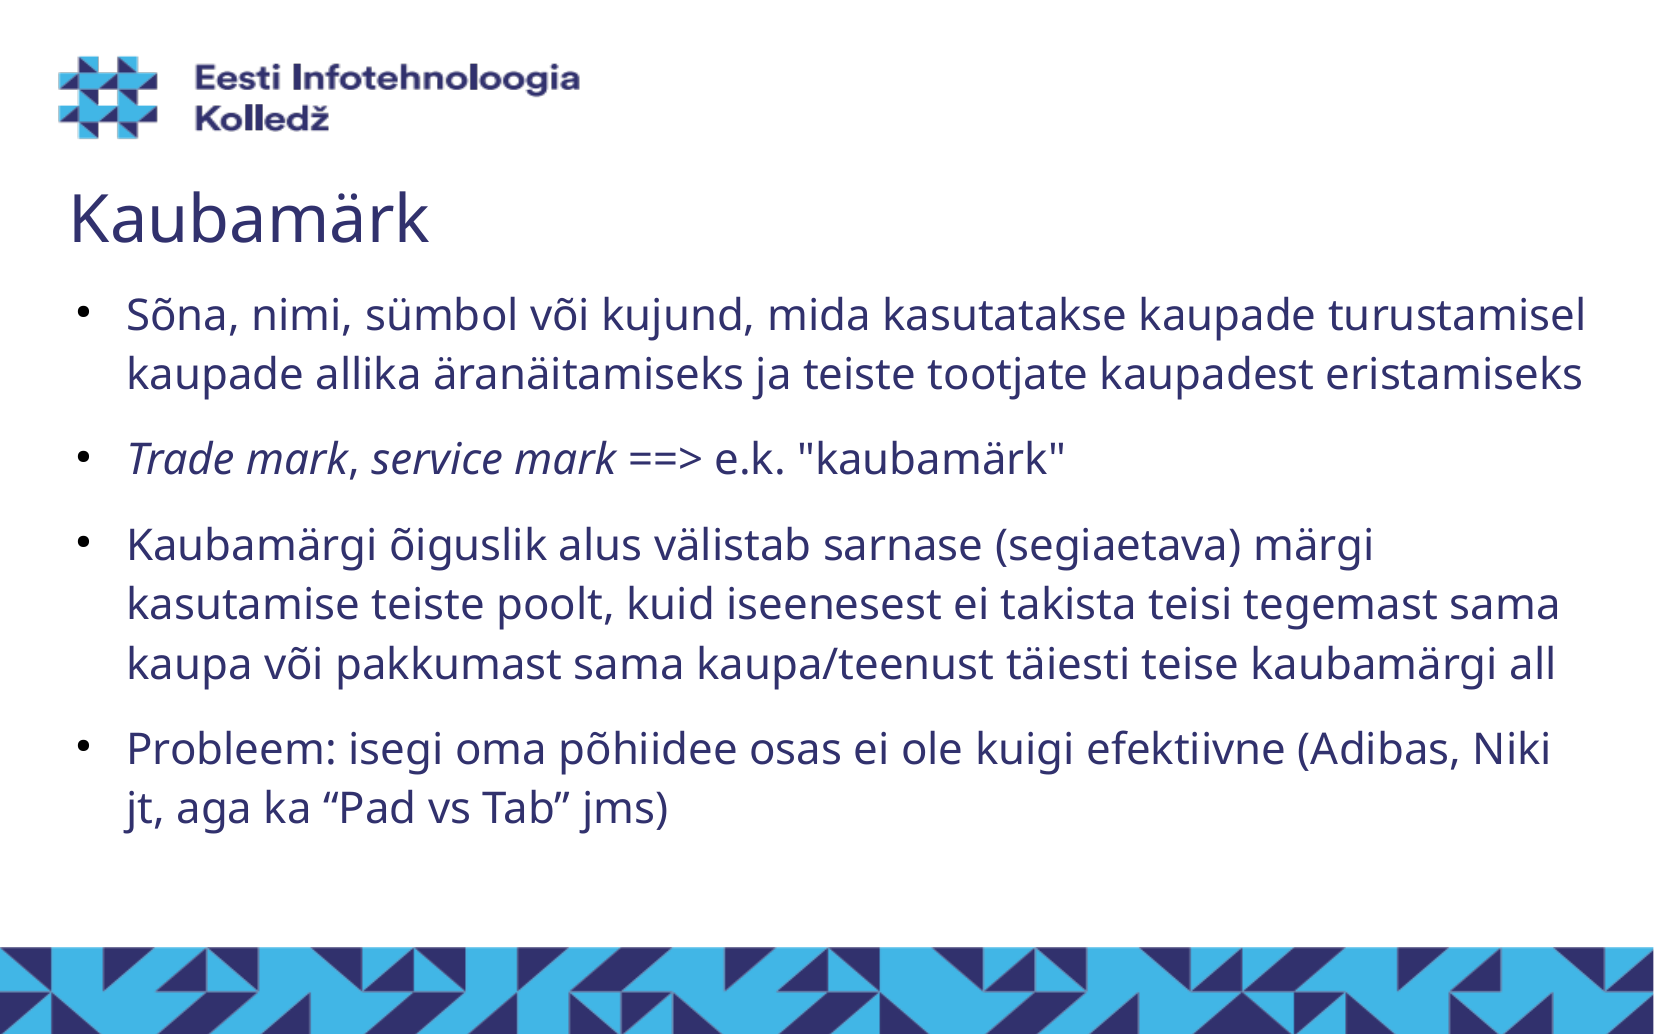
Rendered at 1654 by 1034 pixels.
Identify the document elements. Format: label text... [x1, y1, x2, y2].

title Kaubamärk [68, 147, 1536, 283]
list Sõna, nimi, sümbol või kujund, mida kasutatakse kaupade turustamisel kaupade allika äranäitamiseks ja teiste tootjate kaupadest eristamiseks Trade mark, service mark ==> e.k. "kaubamärk" Kaubamärgi õiguslik alus välistab sarnase (segiaetava) märgi kasutamise teiste poolt, kuid iseenesest ei takista teisi tegemast sama kaupa või pakkumast sama kaupa/teenust täiesti teise kaubamärgi all Probleem: isegi oma põhiidee osas ei ole kuigi efektiivne (Adibas, Niki jt, aga ka “Pad vs Tab” jms) [59, 283, 1595, 936]
